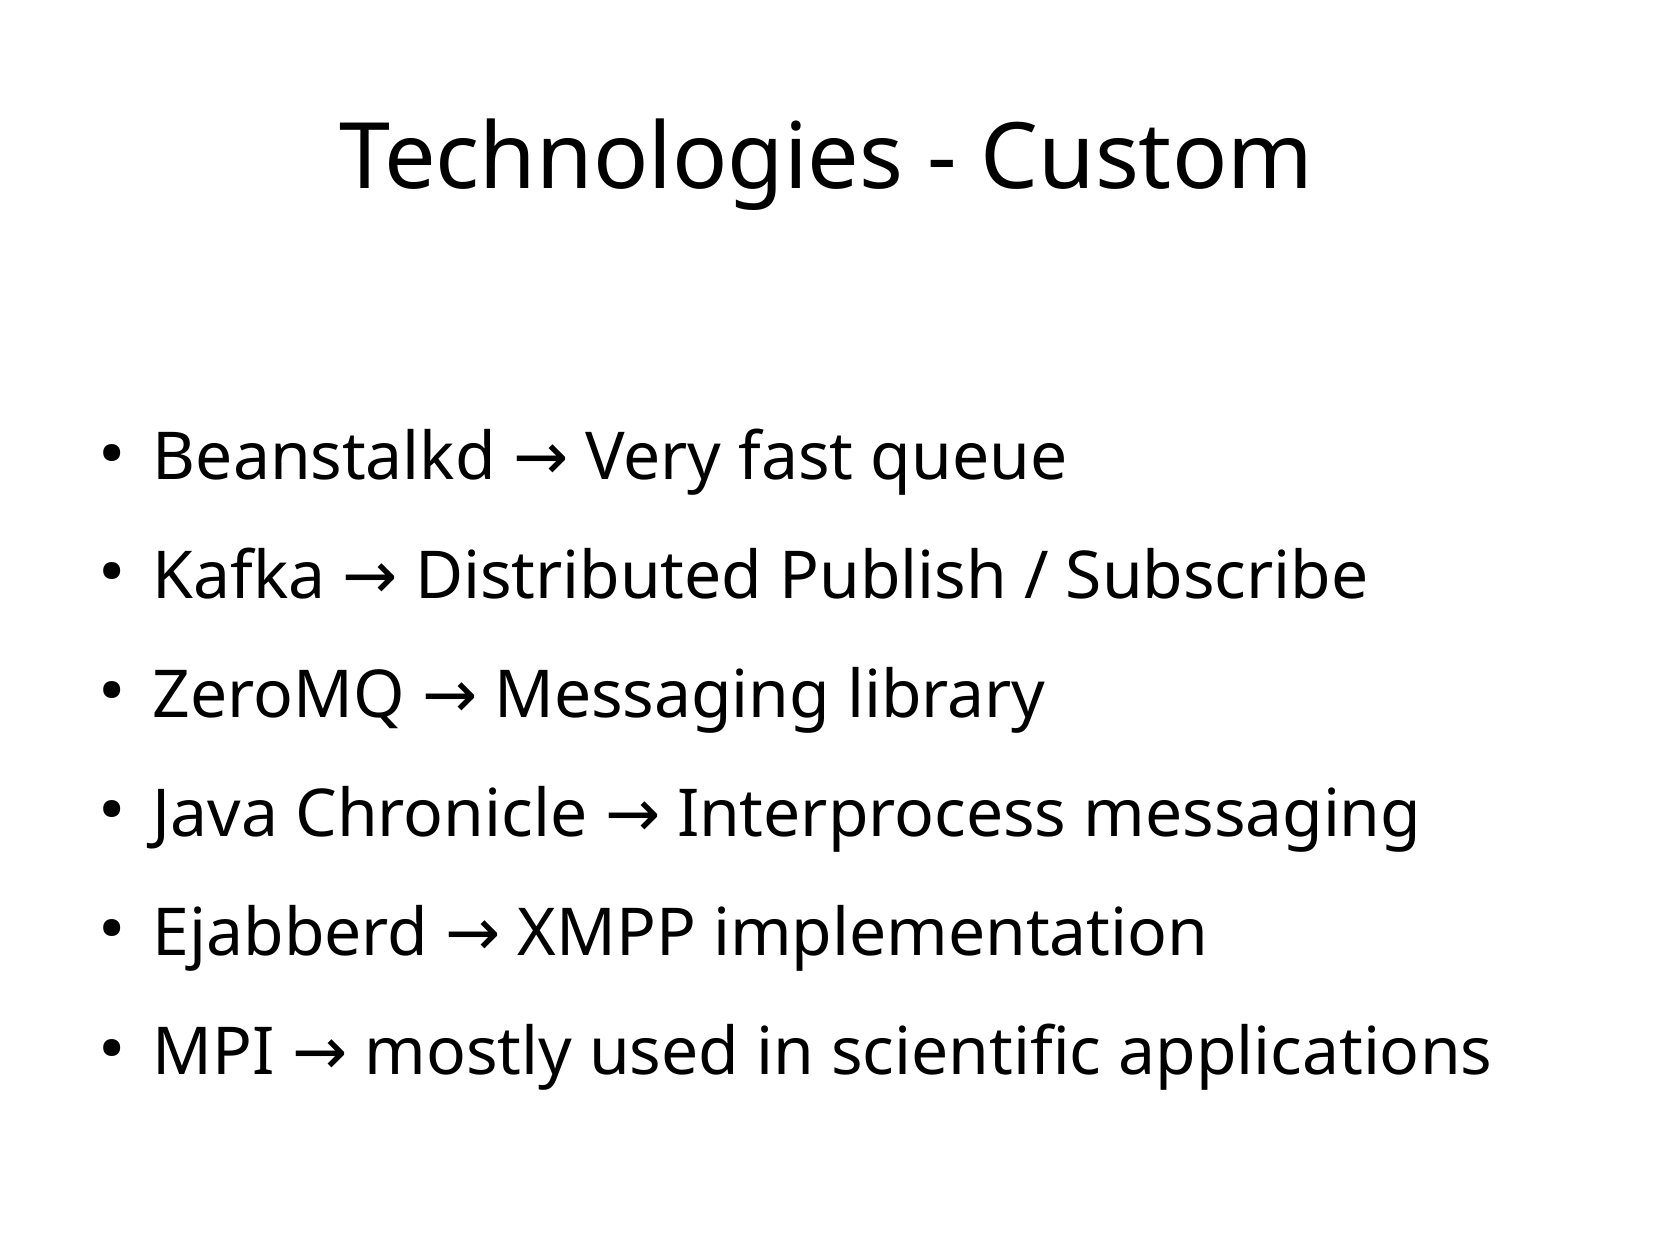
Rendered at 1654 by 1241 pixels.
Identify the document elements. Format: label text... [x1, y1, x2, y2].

title Technologies - Custom [82, 49, 1571, 257]
list Beanstalkd → Very fast queue Kafka → Distributed Publish / Subscribe ZeroMQ → Messaging library Java Chronicle → Interprocess messaging Ejabberd → XMPP implementation MPI → mostly used in scientific applications [82, 290, 1538, 1096]
